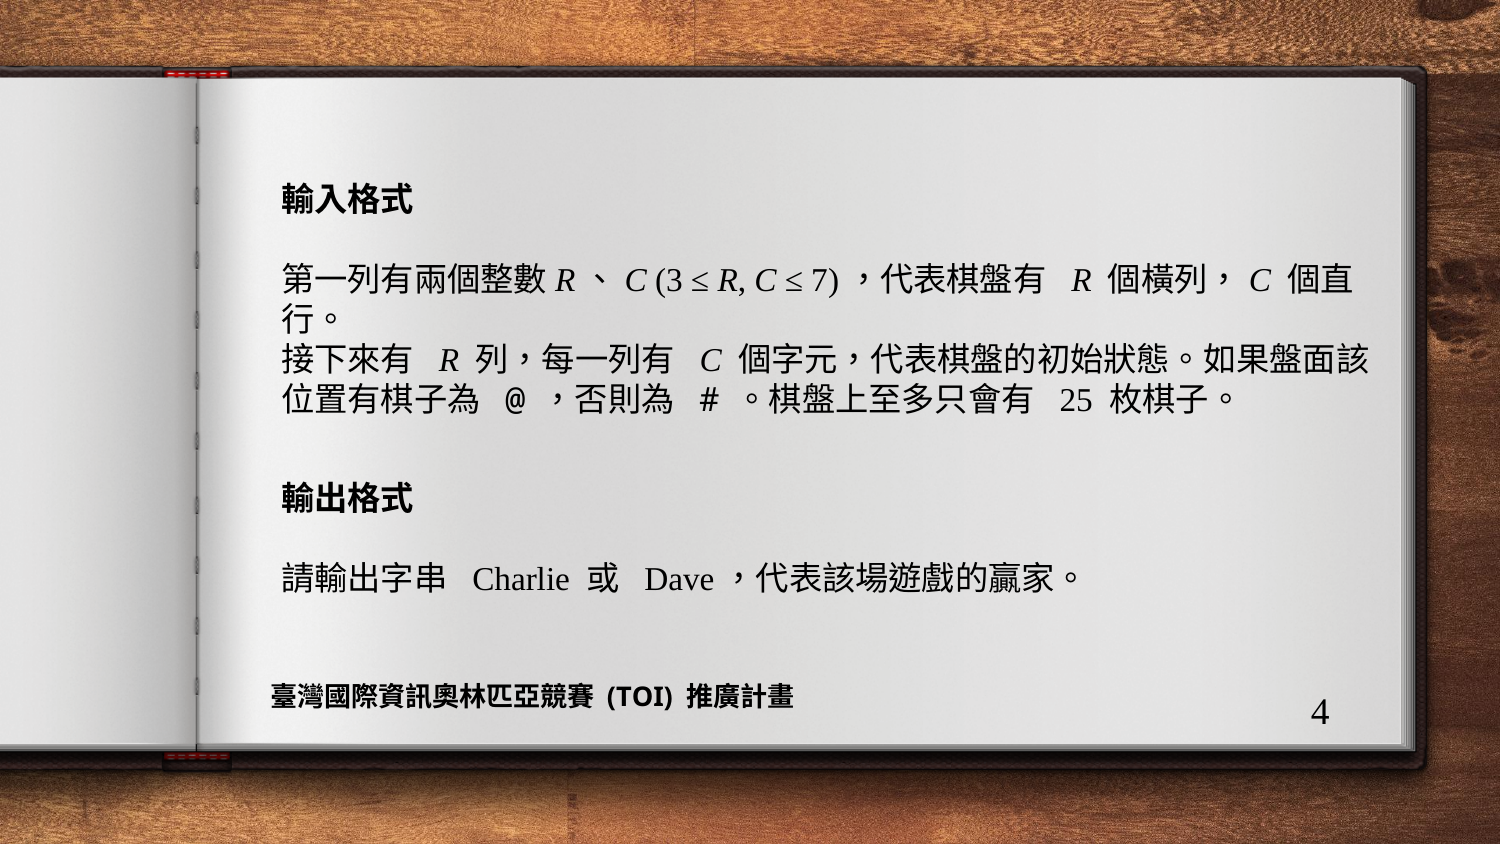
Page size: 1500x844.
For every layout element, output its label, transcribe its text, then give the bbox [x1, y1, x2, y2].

text_box 輸入格式 第一列有兩個整數R、C (3 ≤ R, C ≤ 7)，代表棋盤有 R 個橫列，C 個直行。 接下來有 R 列，每一列有 C 個字元，代表棋盤的初始狀態。如果盤面該位置有棋子為 @ ，否則為 # 。棋盤上至多只會有 25 枚棋子。 [266, 171, 1400, 425]
text_box [1295, 672, 1386, 737]
text_box 輸出格式 請輸出字串 Charlie 或 Dave，代表該場遊戲的贏家。 [266, 469, 1368, 604]
